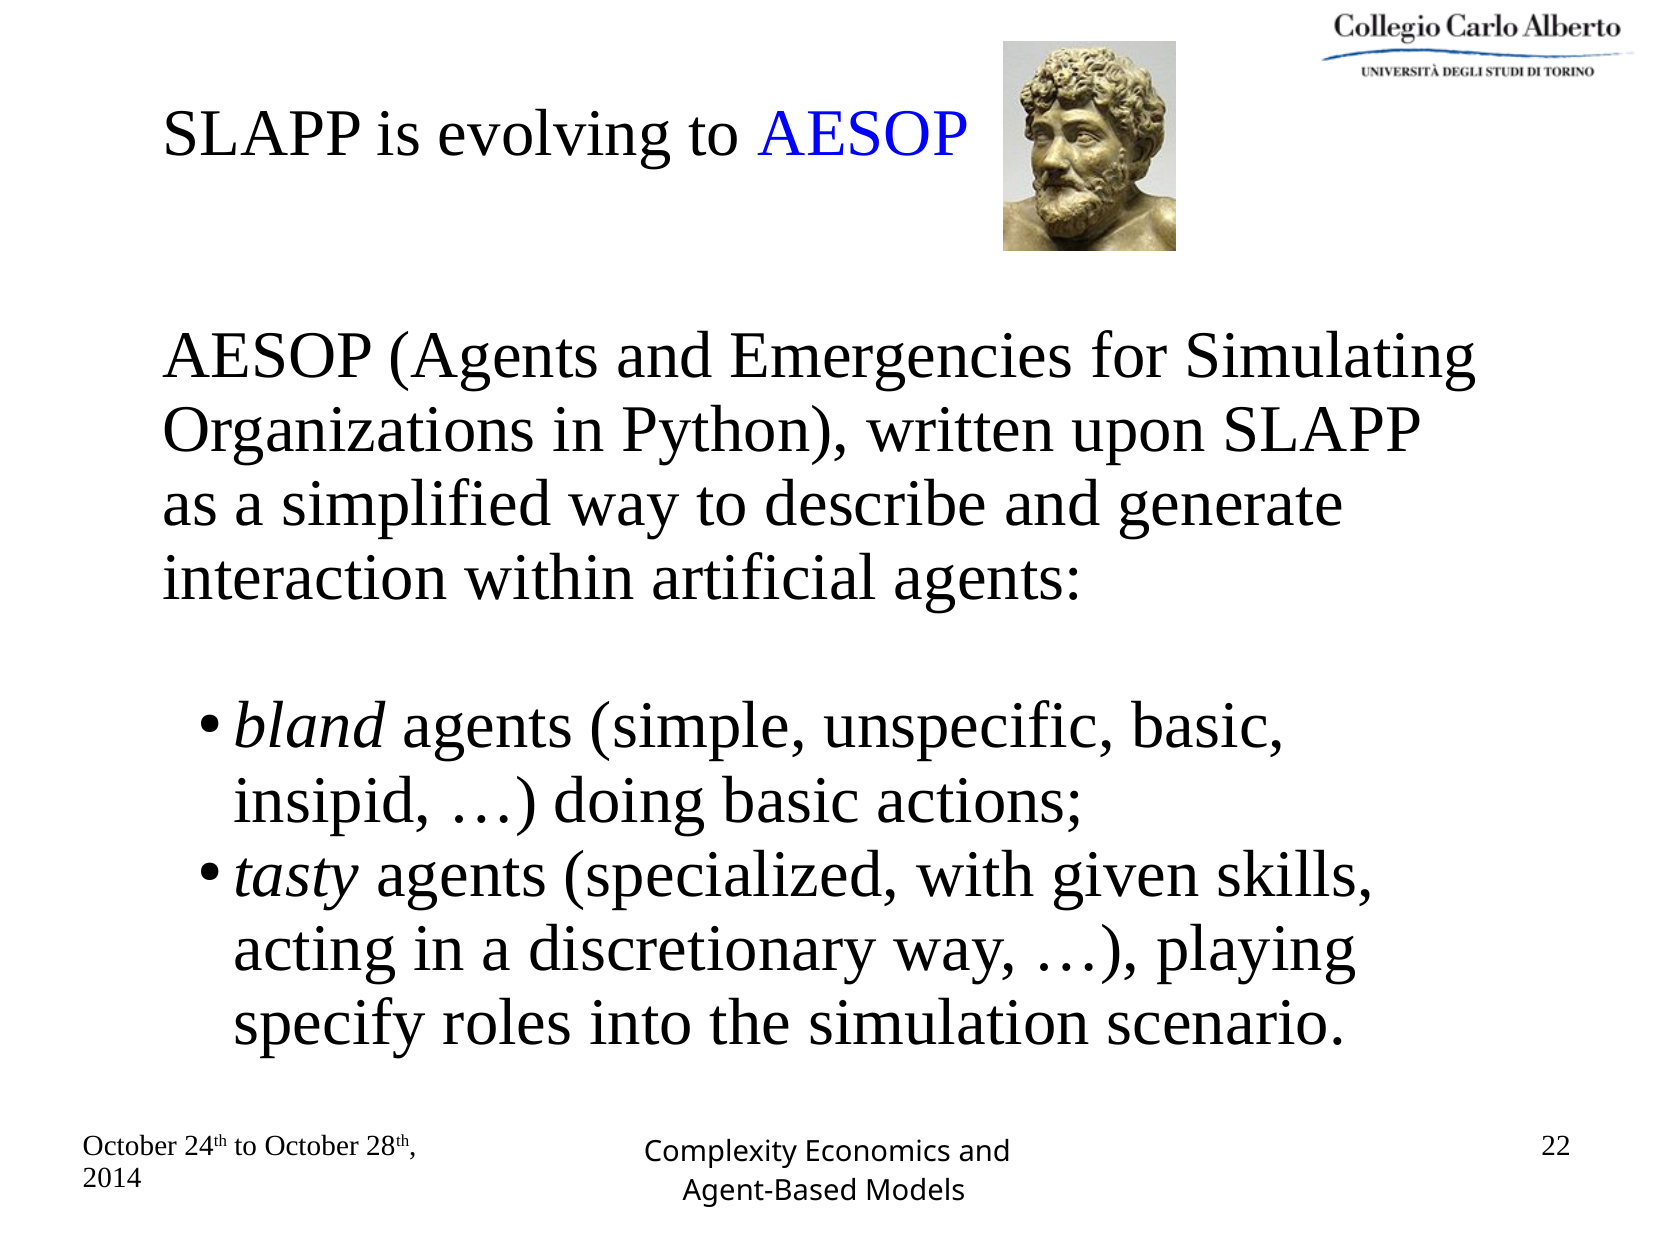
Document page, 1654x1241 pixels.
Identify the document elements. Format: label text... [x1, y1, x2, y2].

text_box SLAPP is evolving to AESOP AESOP (Agents and Emergencies for Simulating Organizations in Python), written upon SLAPP as a simplified way to describe and generate interaction within artificial agents: bland agents (simple, unspecific, basic, insipid, …) doing basic actions; tasty agents (specialized, with given skills, acting in a discretionary way, …), playing specify roles into the simulation scenario. [147, 88, 1506, 1141]
picture [1003, 41, 1176, 251]
picture [1312, 0, 1645, 92]
